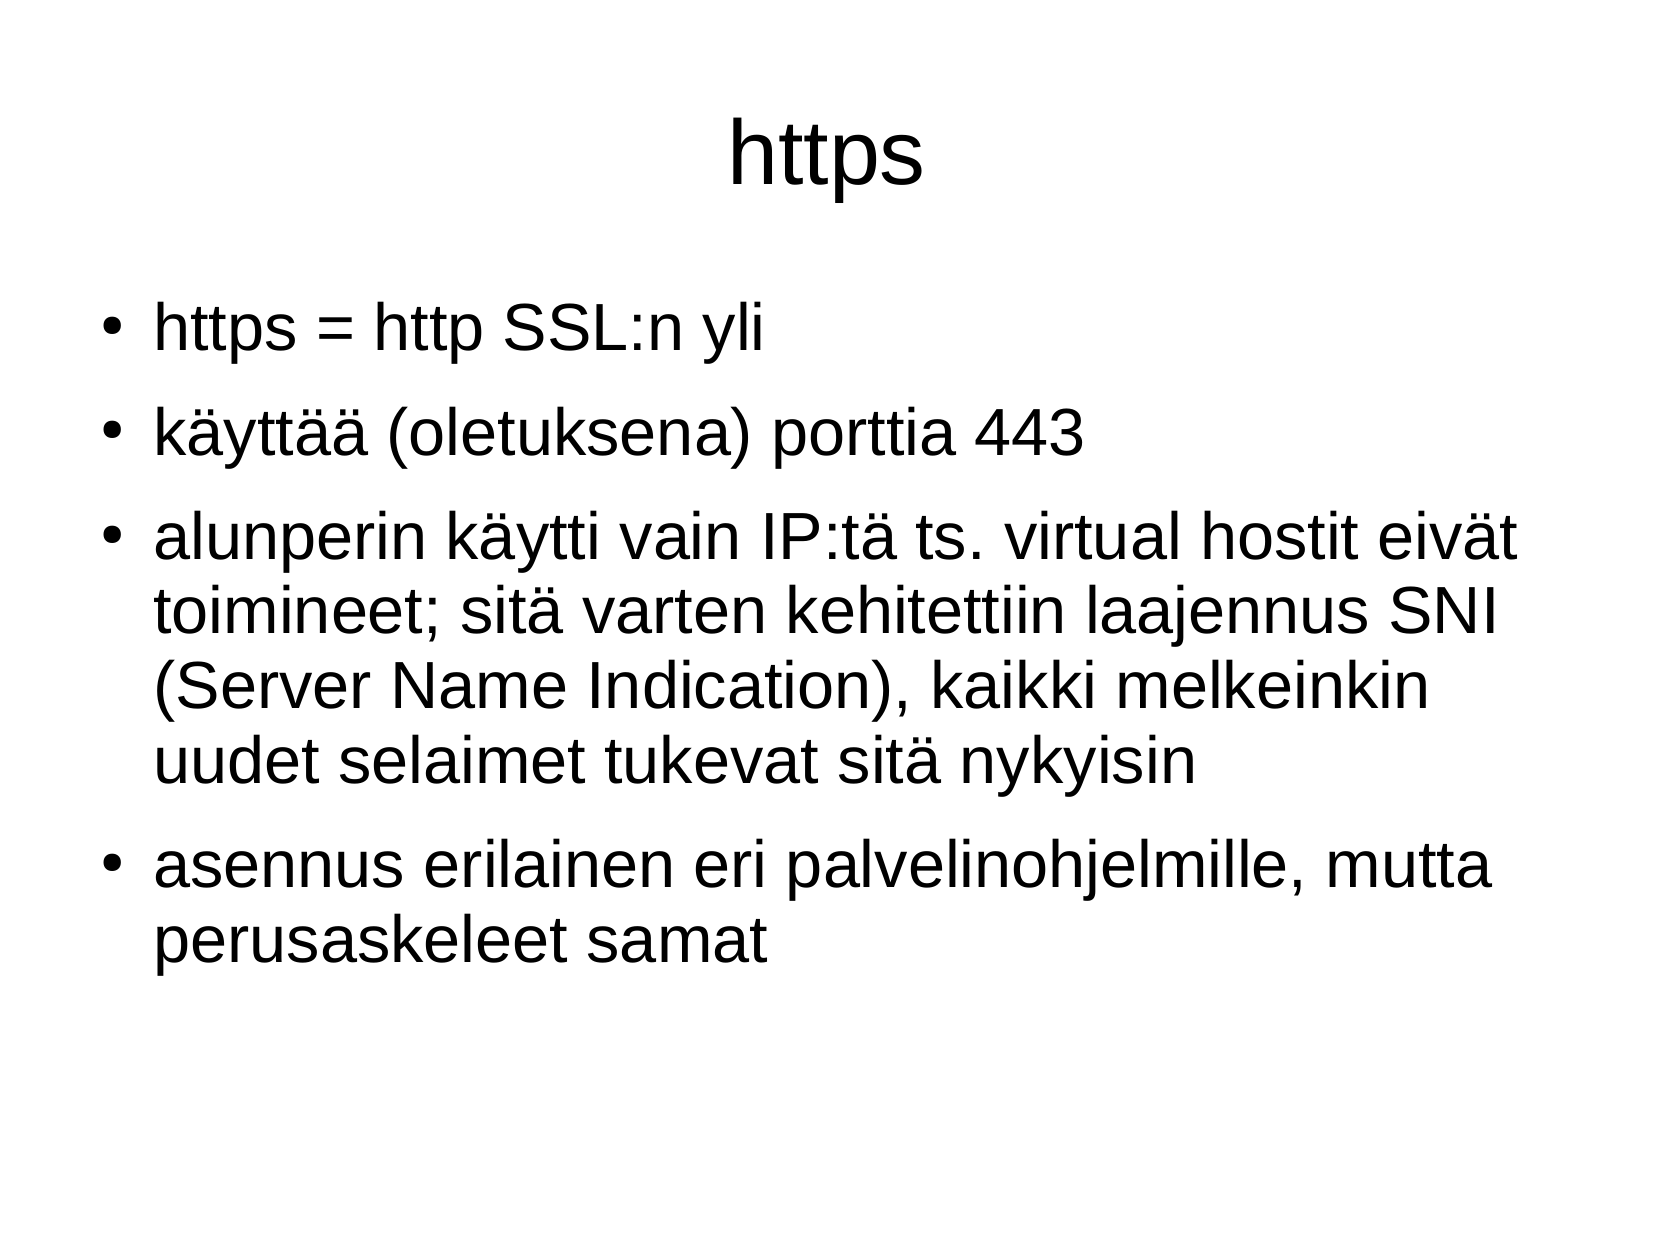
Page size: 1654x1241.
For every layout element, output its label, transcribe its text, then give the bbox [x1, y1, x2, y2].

list https = http SSL:n yli käyttää (oletuksena) porttia 443 alunperin käytti vain IP:tä ts. virtual hostit eivät toimineet; sitä varten kehitettiin laajennus SNI (Server Name Indication), kaikki melkeinkin uudet selaimet tukevat sitä nykyisin asennus erilainen eri palvelinohjelmille, mutta perusaskeleet samat [82, 290, 1571, 1010]
title https [82, 49, 1571, 257]
